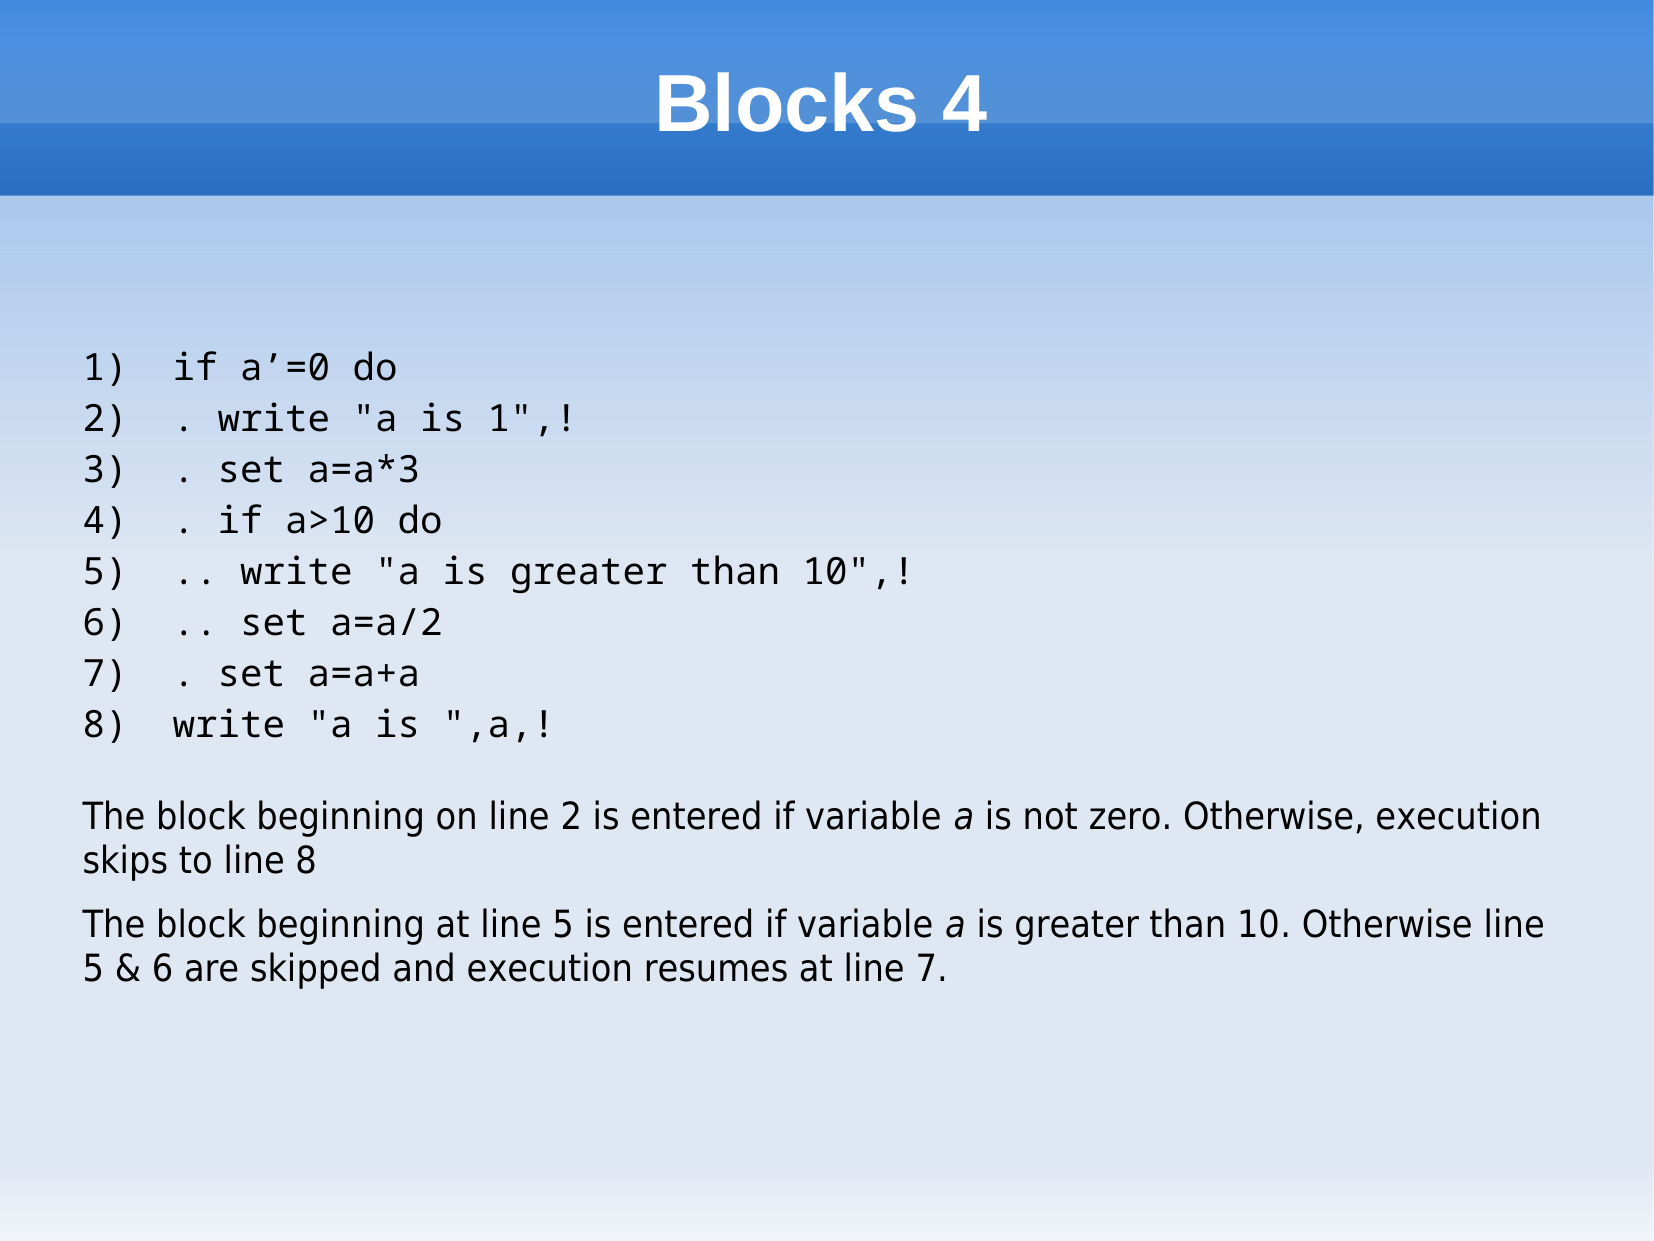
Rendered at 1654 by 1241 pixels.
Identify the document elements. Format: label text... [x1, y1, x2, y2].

subtitle if a’=0 do . write "a is 1",! . set a=a*3 . if a>10 do .. write "a is greater than 10",! .. set a=a/2 . set a=a+a write "a is ",a,! The block beginning on line 2 is entered if variable a is not zero. Otherwise, execution skips to line 8 The block beginning at line 5 is entered if variable a is greater than 10. Otherwise line 5 & 6 are skipped and execution resumes at line 7. [82, 284, 1571, 1103]
picture [0, 0, 1654, 1241]
title Blocks 4 [76, 0, 1565, 208]
